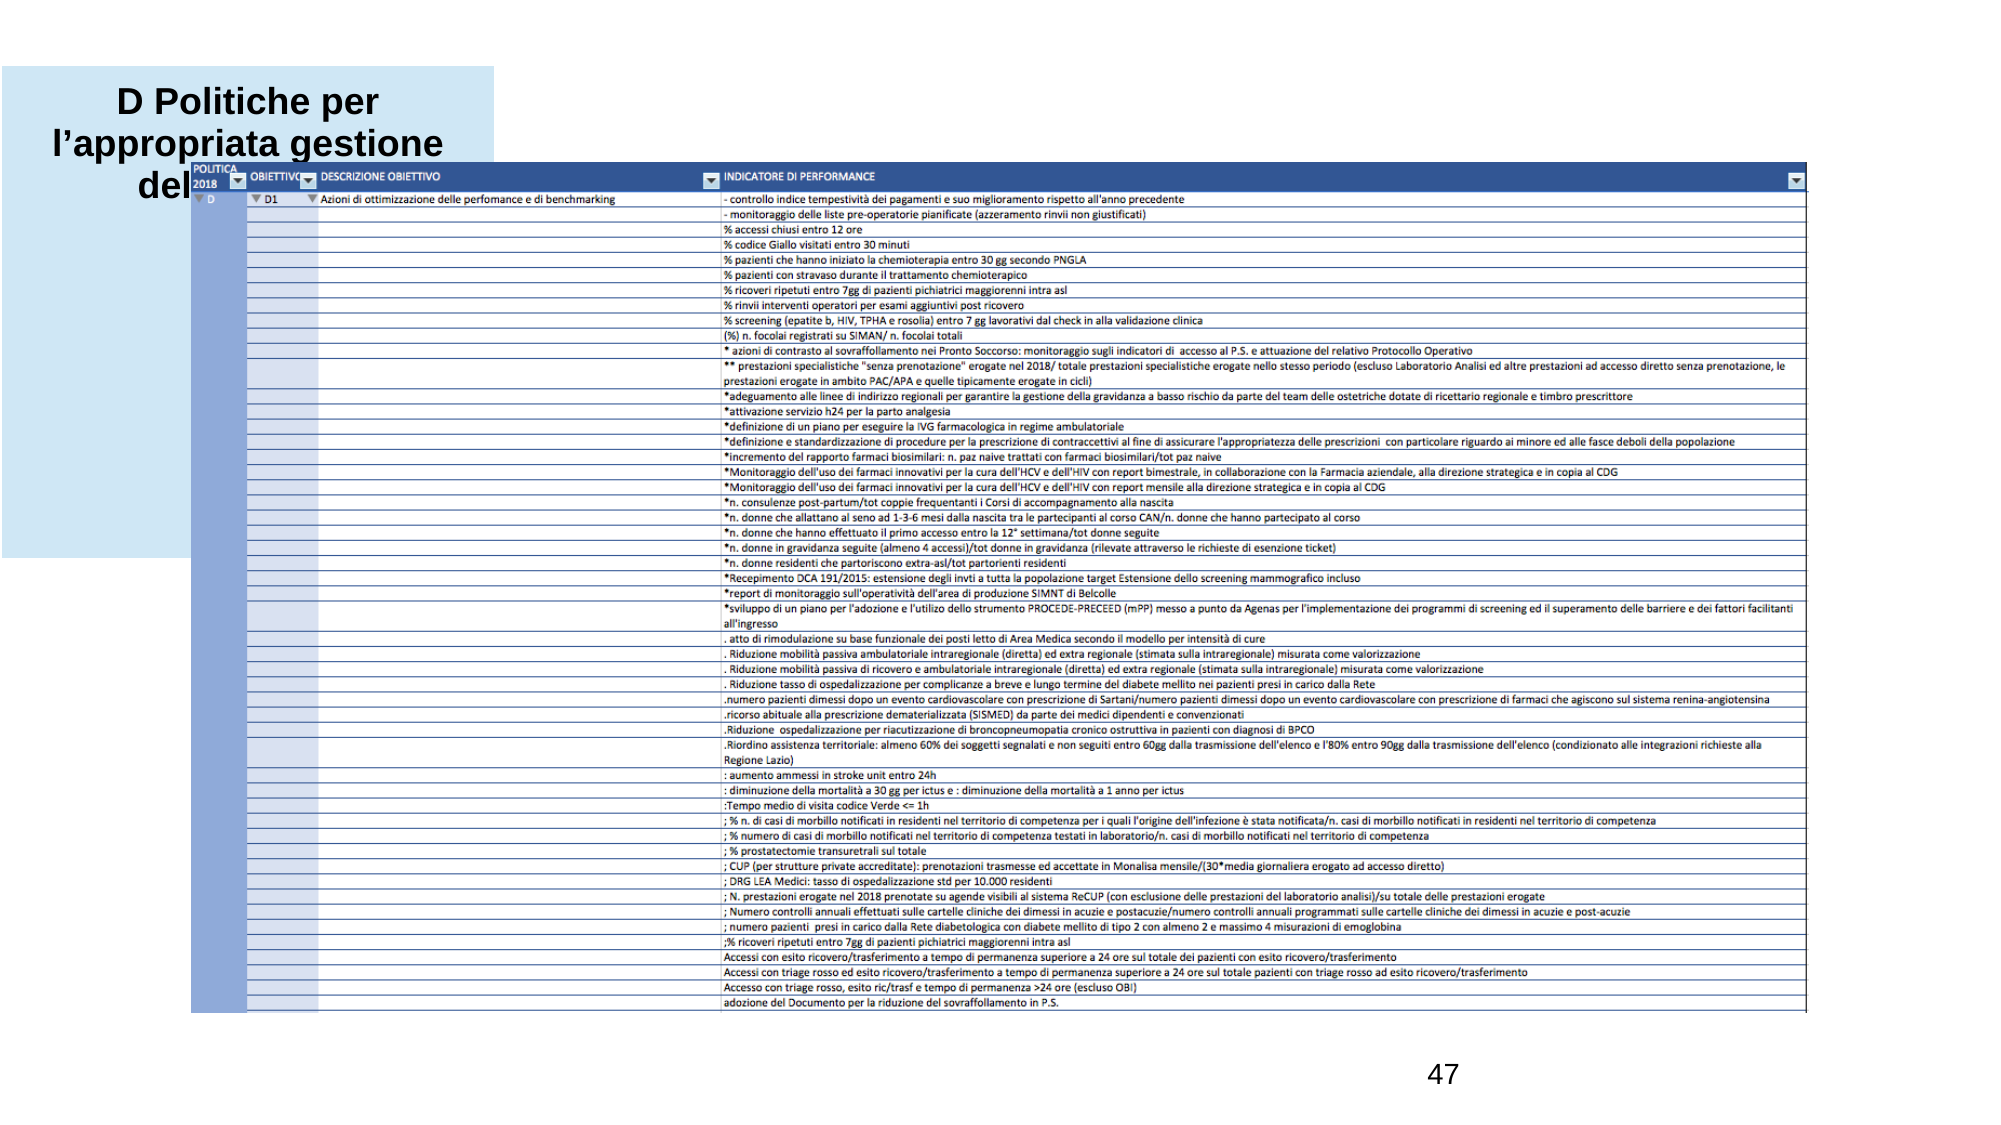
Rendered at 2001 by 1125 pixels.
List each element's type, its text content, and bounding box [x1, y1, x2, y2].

table_header D Politiche per l’appropriata gestione delle risorse [2, 66, 494, 558]
slide_number <numero> [1412, 1042, 1863, 1103]
picture [191, 162, 1809, 1013]
